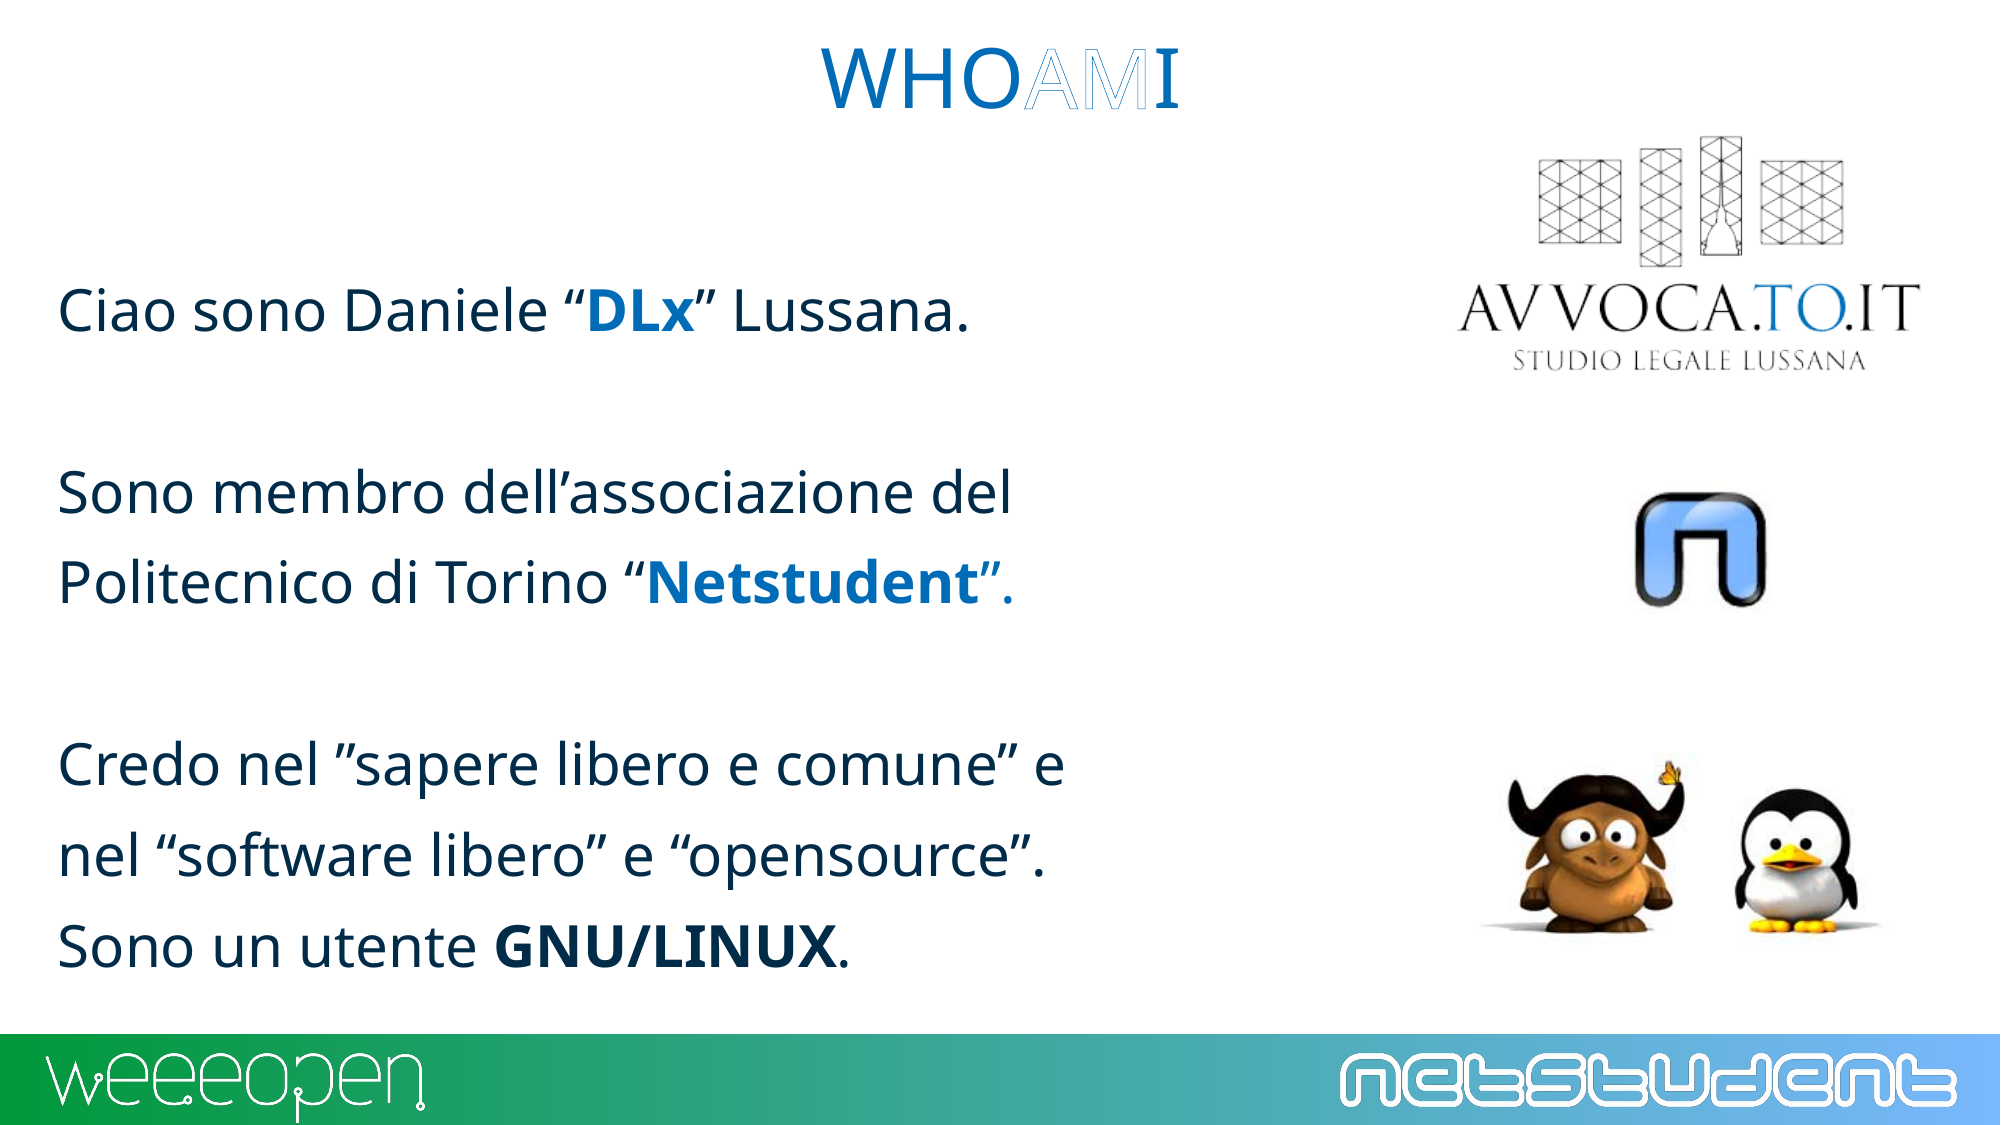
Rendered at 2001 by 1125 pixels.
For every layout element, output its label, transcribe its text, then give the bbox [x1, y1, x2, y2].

text_box Ciao sono Daniele “DLx” Lussana. Sono membro dell’associazione del Politecnico di Torino “Netstudent”. Credo nel ”sapere libero e comune” e nel “software libero” e “opensource”. Sono un utente GNU/LINUX. [43, 265, 1959, 981]
text_box WHOAMI [43, 29, 1959, 247]
picture [1451, 122, 1926, 378]
picture [1476, 753, 1896, 945]
picture [1569, 482, 1796, 674]
picture [45, 1053, 425, 1123]
picture [1340, 1053, 1957, 1107]
